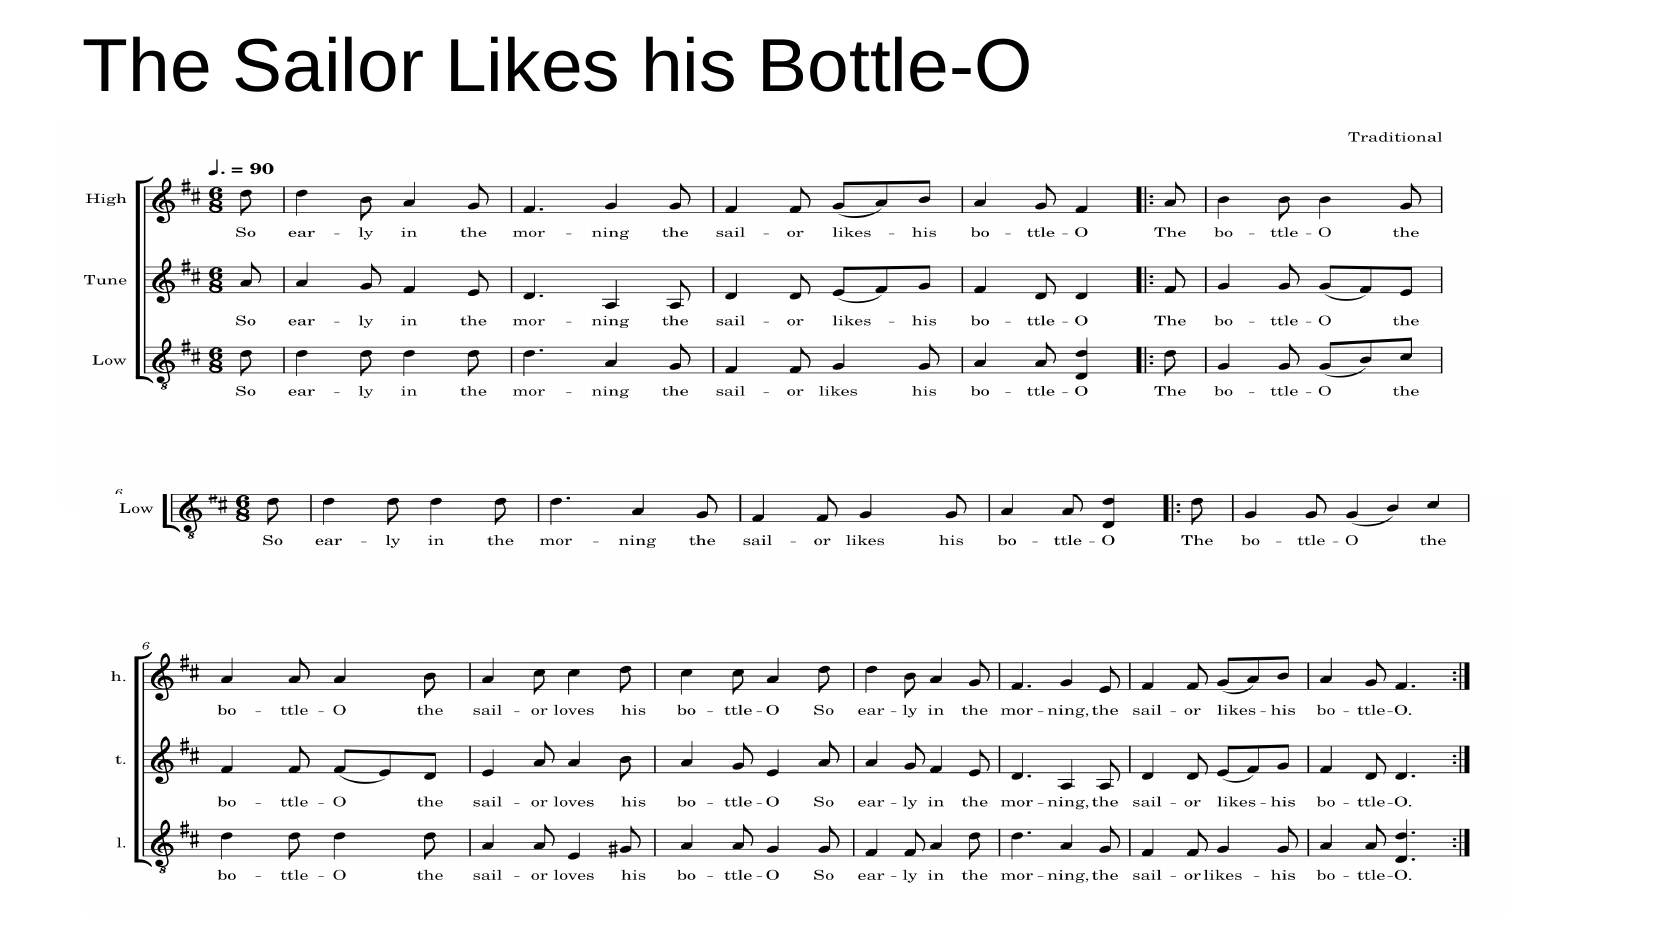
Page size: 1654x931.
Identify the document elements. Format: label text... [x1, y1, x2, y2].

picture [59, 118, 1506, 916]
title The Sailor Likes his Bottle-O [82, 23, 1571, 108]
